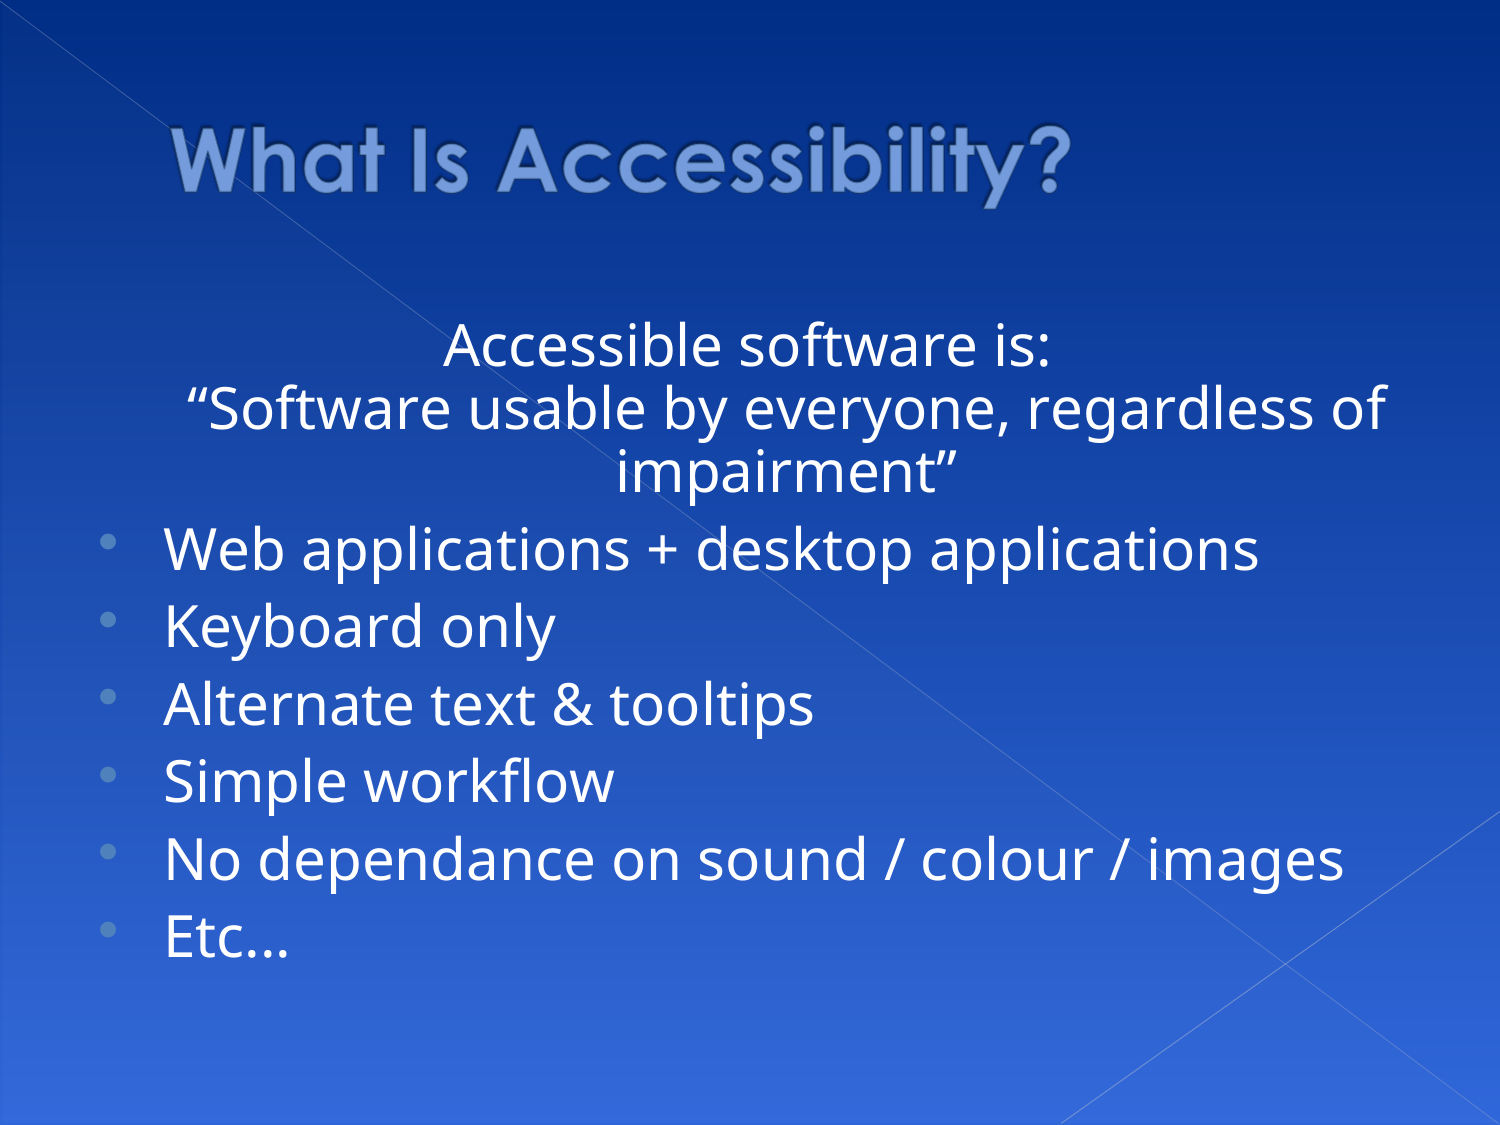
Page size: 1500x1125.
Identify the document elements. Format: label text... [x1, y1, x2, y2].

text_box [73, 42, 1427, 275]
list Accessible software is: “Software usable by everyone, regardless of impairment” Web applications + desktop applications Keyboard only Alternate text & tooltips Simple workflow No dependance on sound / colour / images Etc... [75, 308, 1426, 1059]
